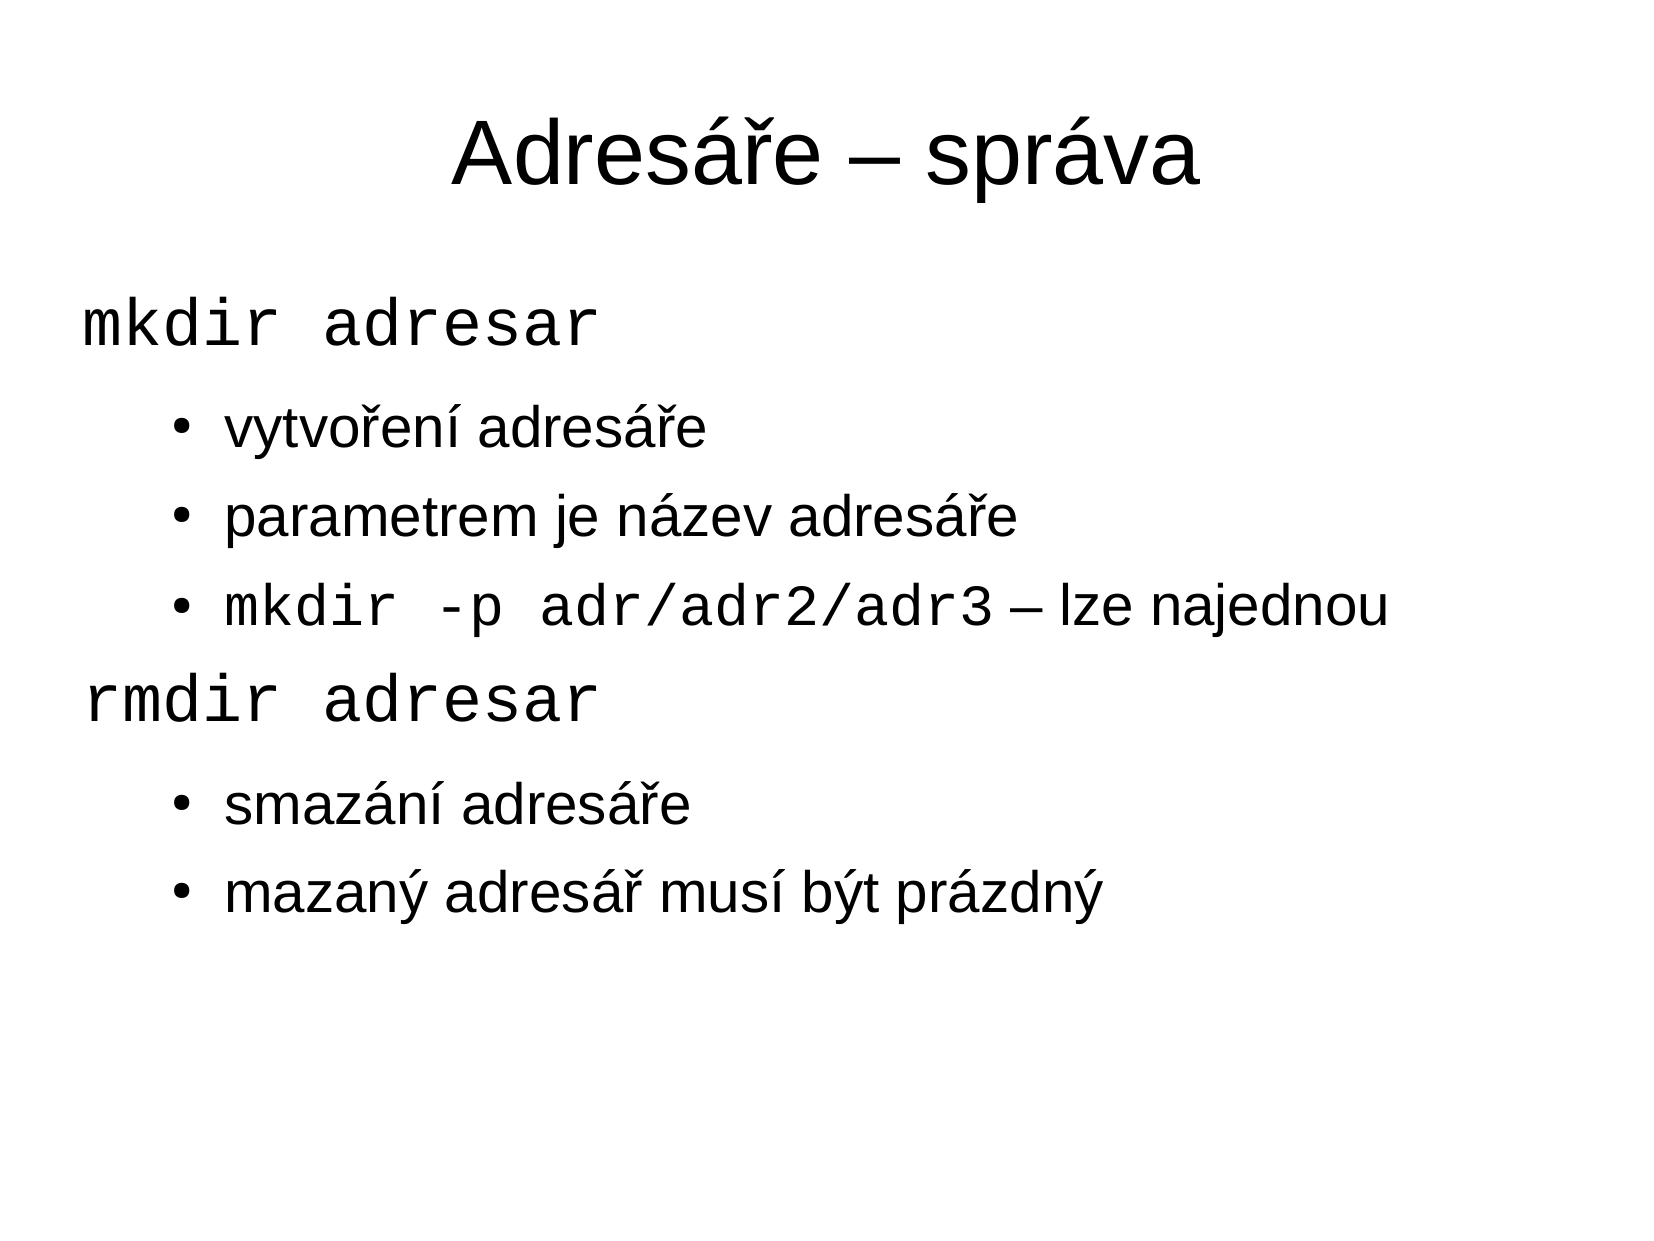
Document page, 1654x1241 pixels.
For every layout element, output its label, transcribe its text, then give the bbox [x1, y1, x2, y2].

list mkdir adresar vytvoření adresáře parametrem je název adresáře mkdir -p adr/adr2/adr3 – lze najednou rmdir adresar smazání adresáře mazaný adresář musí být prázdný [82, 290, 1571, 1094]
title Adresáře – správa [82, 56, 1571, 250]
